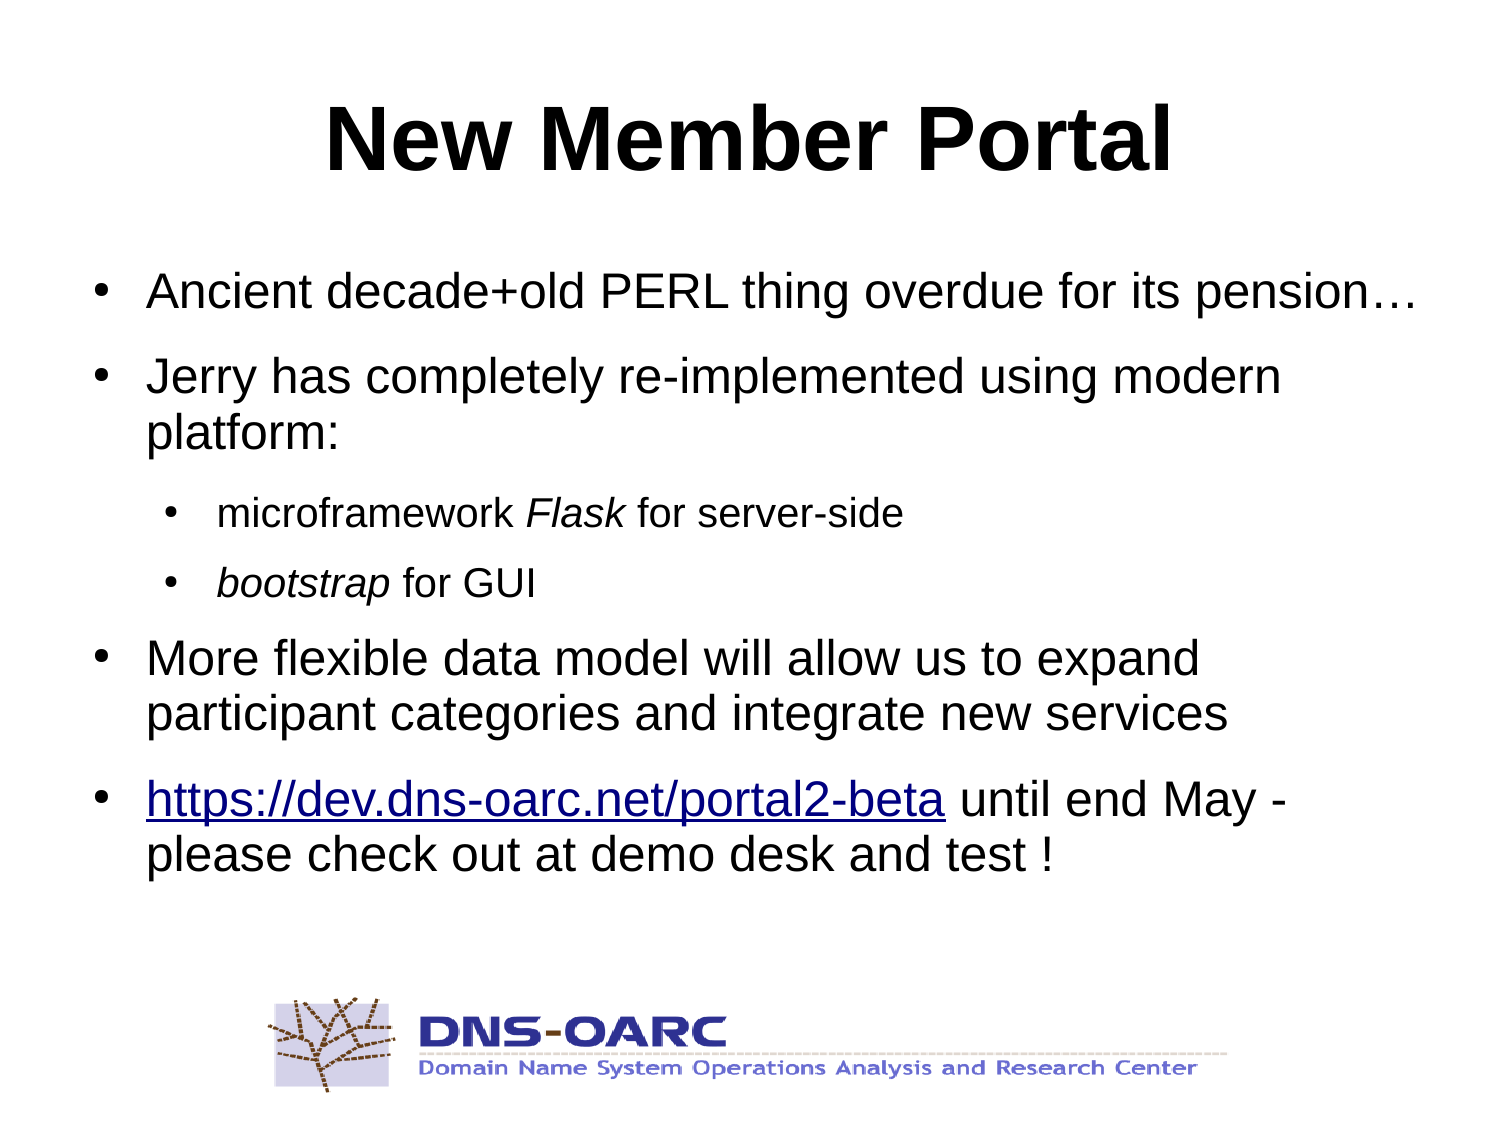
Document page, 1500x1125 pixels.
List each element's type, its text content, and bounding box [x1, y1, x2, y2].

list Ancient decade+old PERL thing overdue for its pension… Jerry has completely re-implemented using modern platform: microframework Flask for server-side bootstrap for GUI More flexible data model will allow us to expand participant categories and integrate new services https://dev.dns-oarc.net/portal2-beta until end May - please check out at demo desk and test ! [75, 263, 1425, 916]
title New Member Portal [75, 44, 1425, 233]
picture [214, 991, 1259, 1099]
